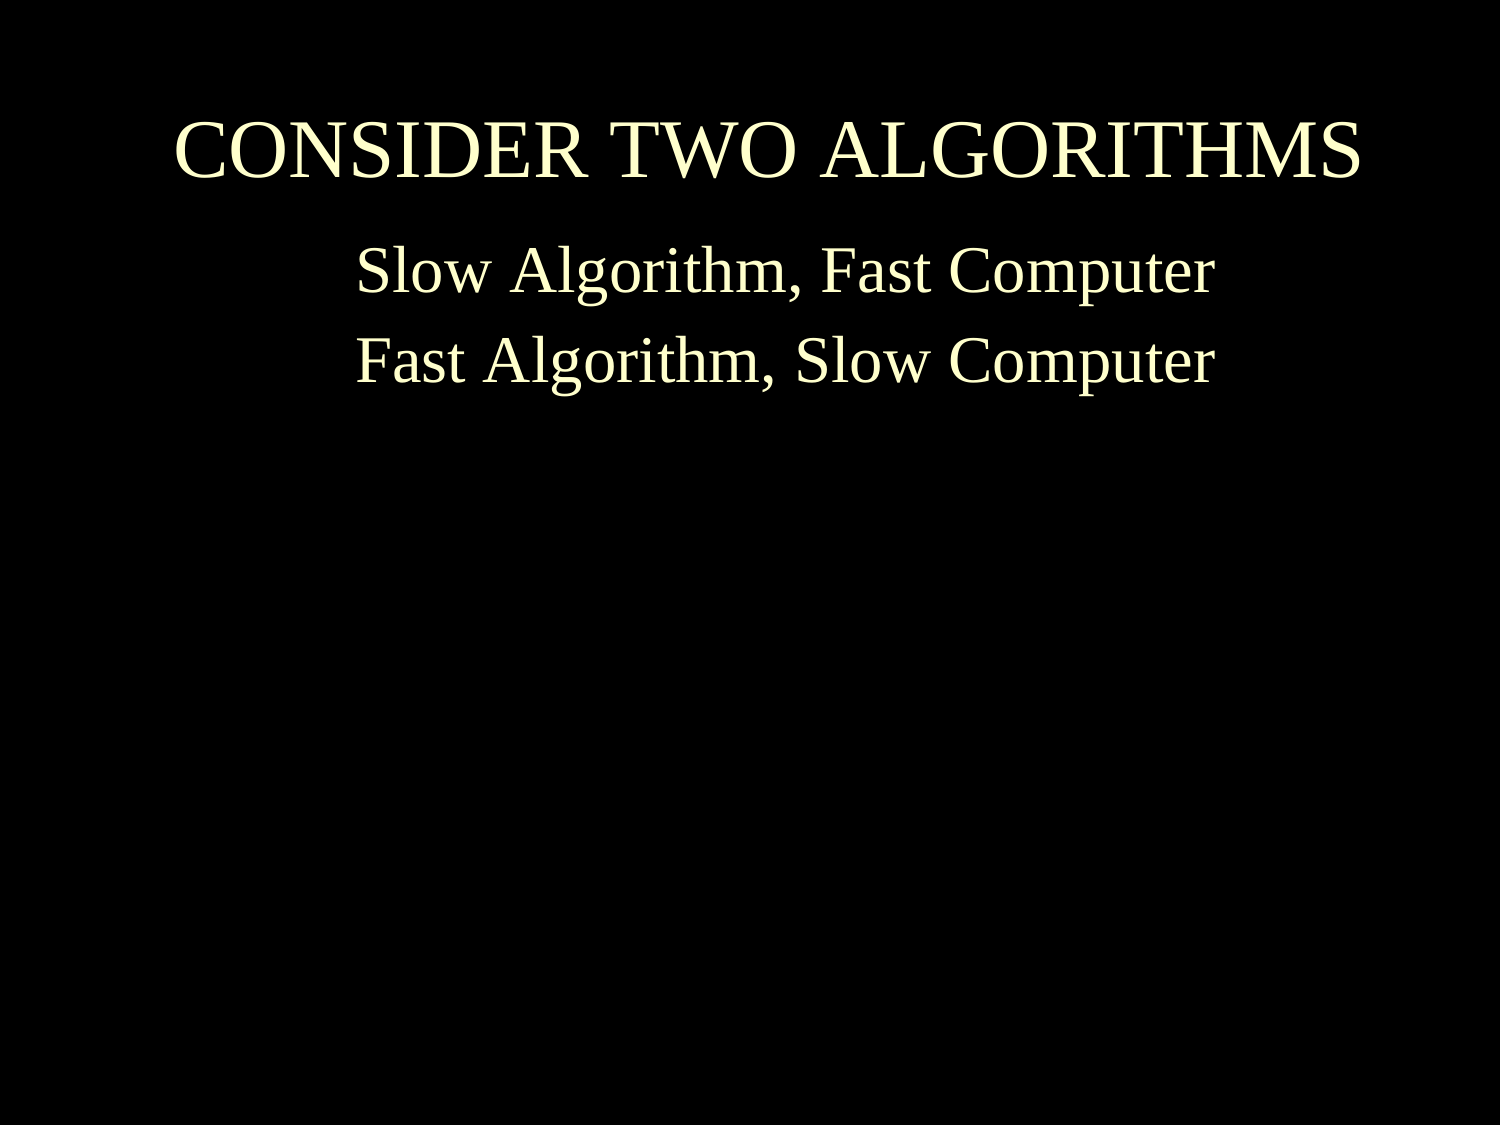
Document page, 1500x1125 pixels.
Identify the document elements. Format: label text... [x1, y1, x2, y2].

title CONSIDER TWO ALGORITHMS [112, 72, 1426, 224]
list Slow Algorithm, Fast Computer Fast Algorithm, Slow Computer [75, 224, 1497, 947]
